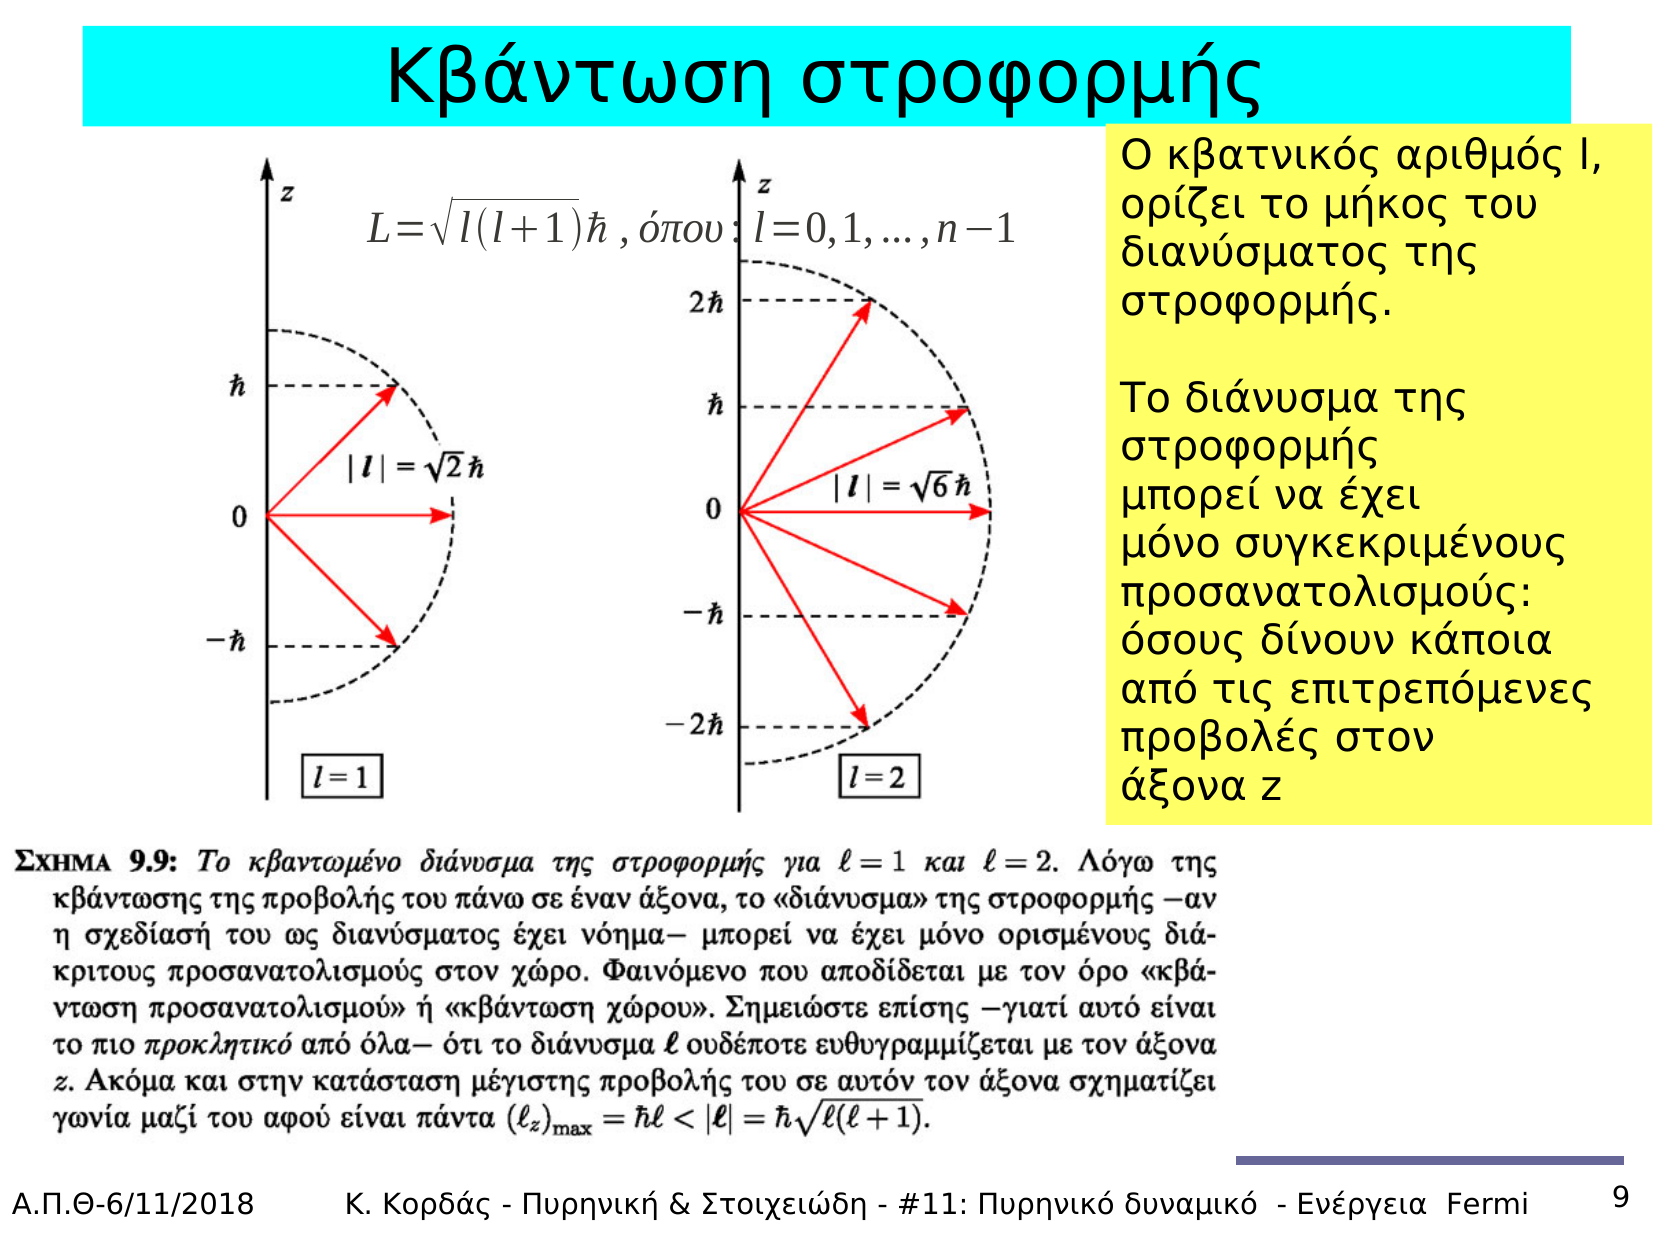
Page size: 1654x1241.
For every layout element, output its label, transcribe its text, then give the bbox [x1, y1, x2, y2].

picture [1, 89, 1236, 1170]
chart [351, 191, 1031, 257]
title Κβάντωση στροφορμής [82, 25, 1571, 127]
text_box O κβατνικός αριθμός l, ορίζει το μήκος του διανύσματος της στροφορμής. Το διάνυσμα της στροφορμής μπορεί να έχει μόνο συγκεκριμένους προσανατολισμούς: όσους δίνουν κάποια από τις επιτρεπόμενες προβολές στον άξονα z [1105, 123, 1653, 825]
